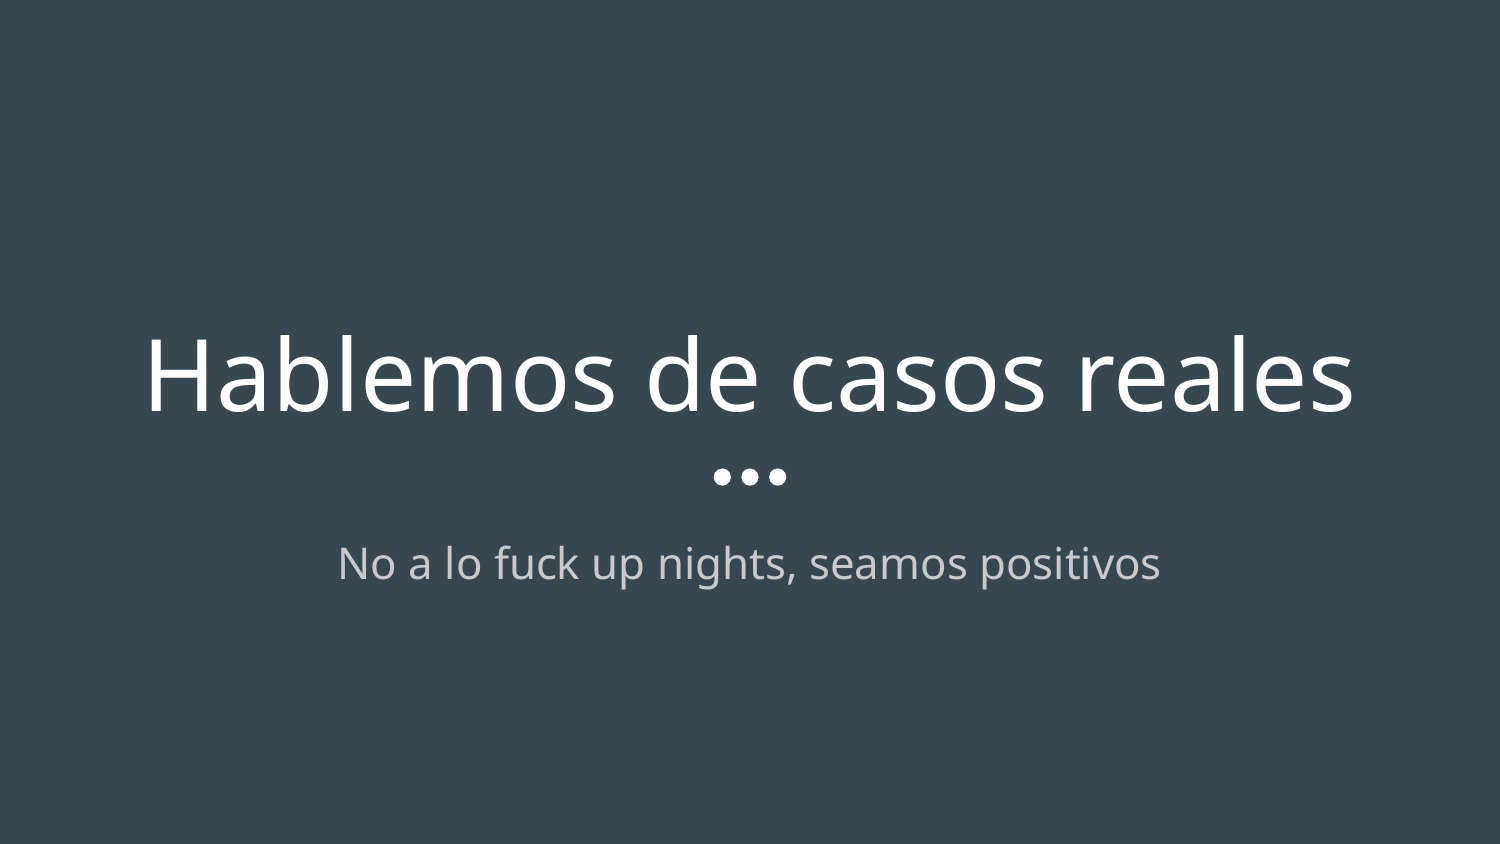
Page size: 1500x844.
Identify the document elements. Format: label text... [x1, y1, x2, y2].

title Hablemos de casos reales [110, 162, 1390, 447]
subtitle No a lo fuck up nights, seamos positivos [110, 520, 1390, 651]
